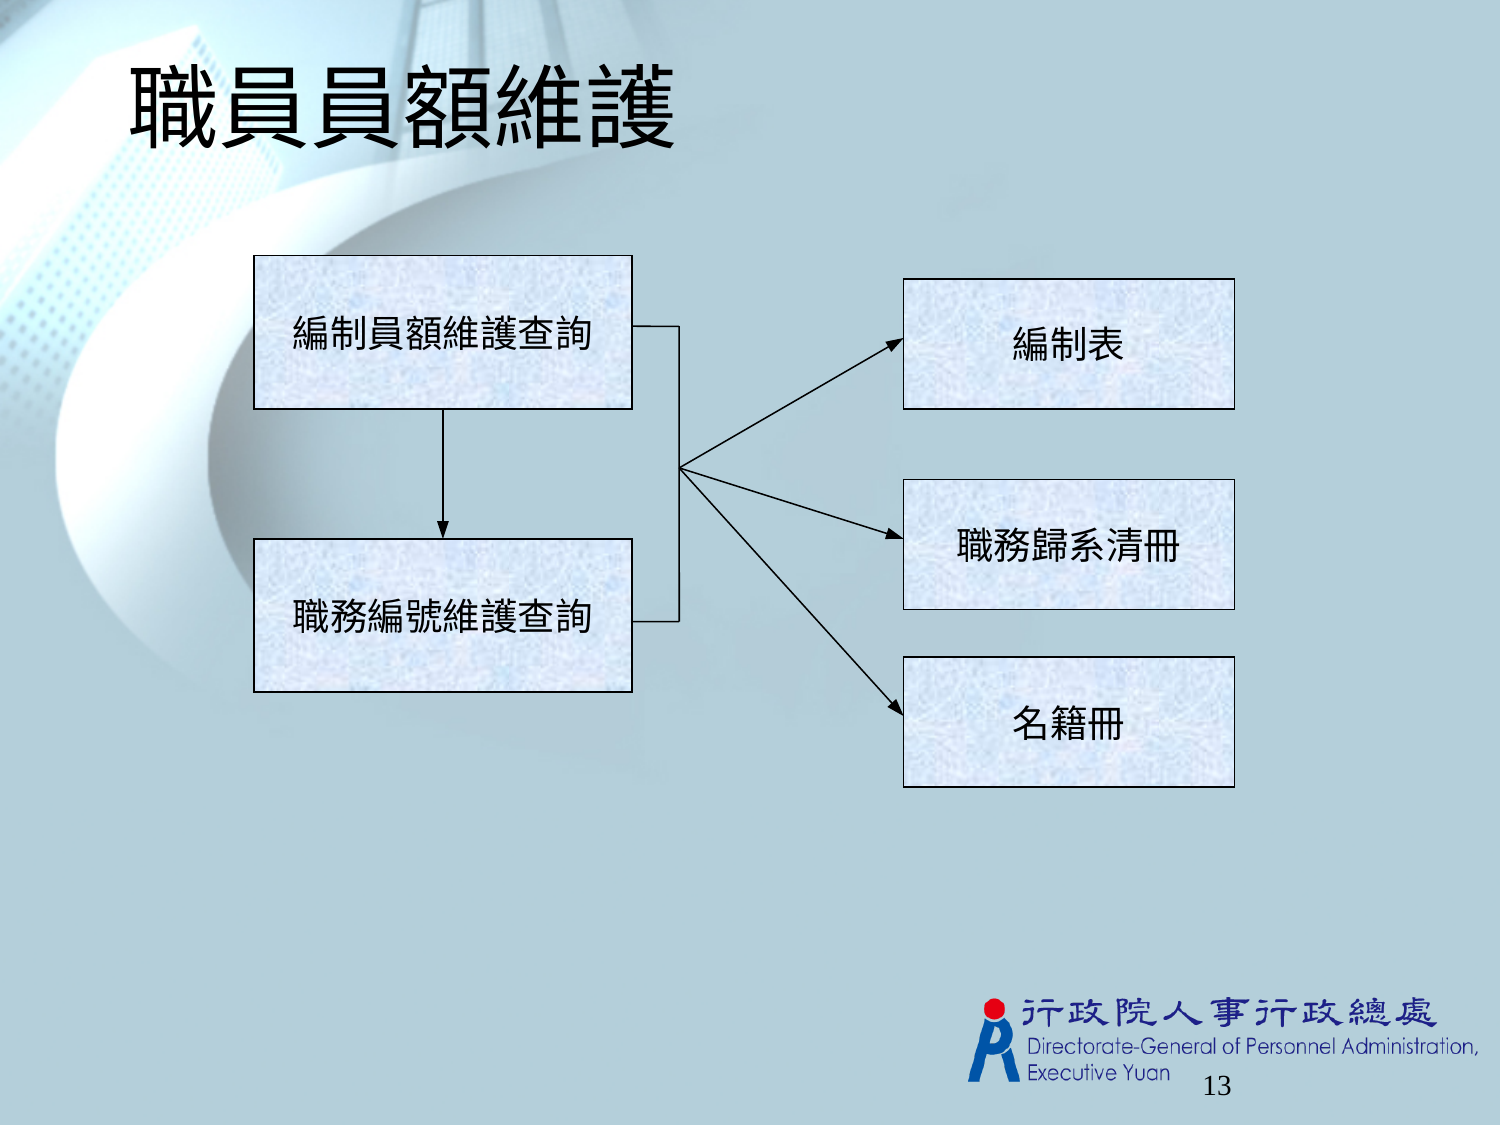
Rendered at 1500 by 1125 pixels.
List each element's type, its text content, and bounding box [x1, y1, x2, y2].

text_box [1187, 1058, 1500, 1124]
text_box 職務編號維護查詢 [254, 539, 632, 692]
text_box 名籍冊 [904, 657, 1234, 787]
text_box 編制員額維護查詢 [254, 255, 632, 409]
title 職員員額維護 [112, 42, 1388, 231]
text_box 編制表 [904, 279, 1234, 409]
text_box 職務歸系清冊 [904, 480, 1234, 610]
